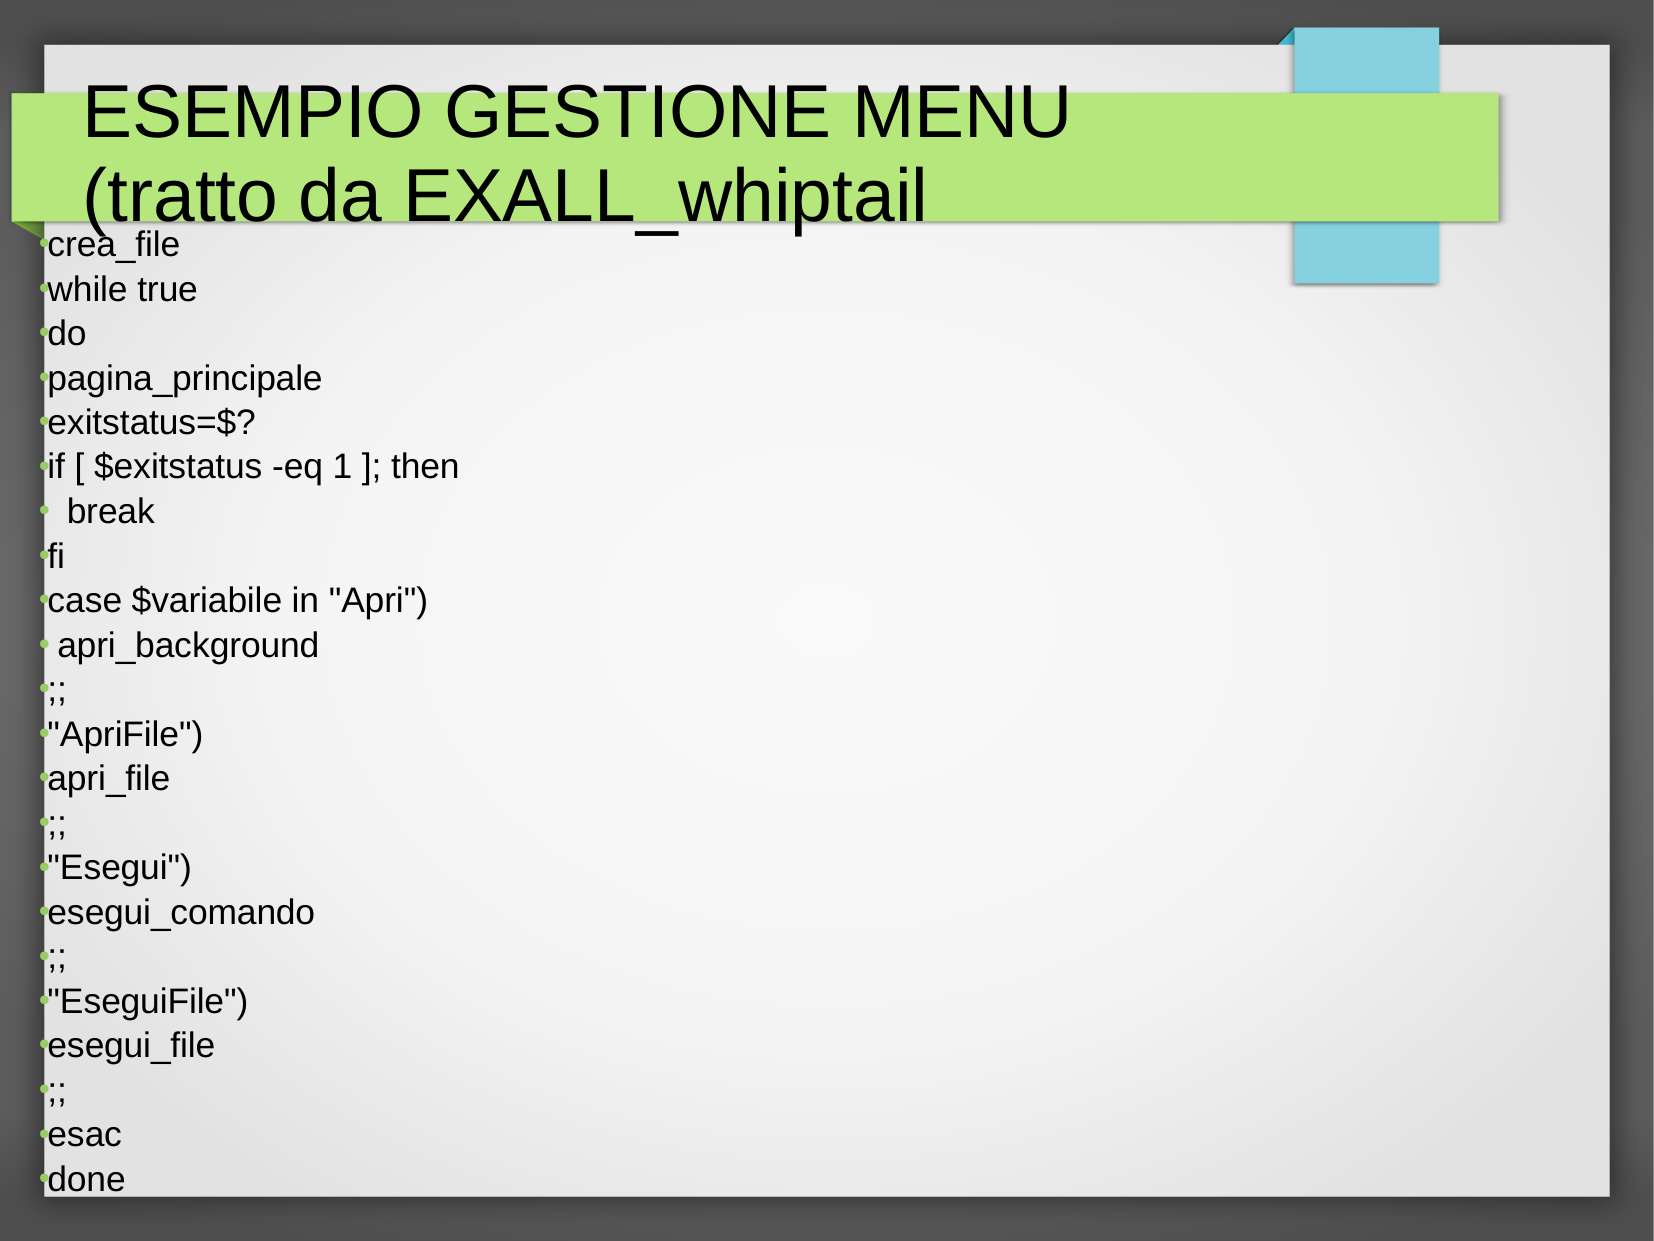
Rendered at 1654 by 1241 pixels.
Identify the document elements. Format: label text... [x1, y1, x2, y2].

picture [0, 0, 1654, 1241]
list crea_file while true do pagina_principale exitstatus=$? if [ $exitstatus -eq 1 ]; then break fi case $variabile in "Apri") apri_background ;; "ApriFile") apri_file ;; "Esegui") esegui_comando ;; "EseguiFile") esegui_file ;; esac done [35, 224, 1607, 1217]
title ESEMPIO GESTIONE MENU (tratto da EXALL_whiptail [82, 70, 1264, 224]
